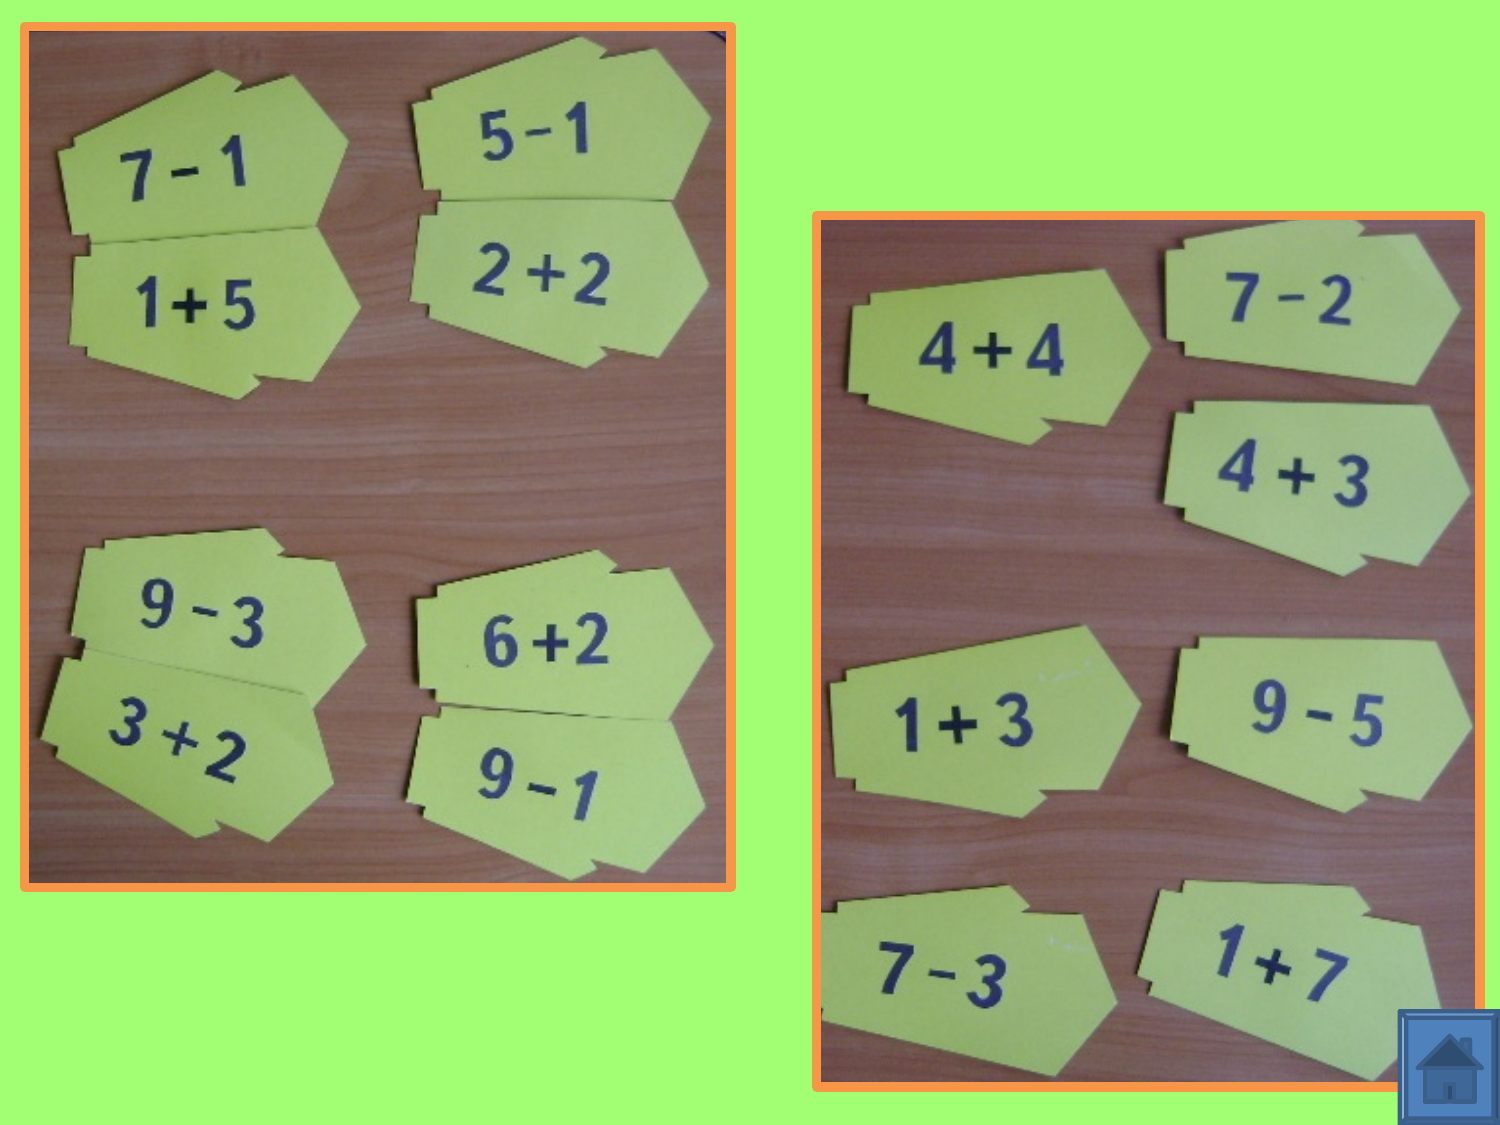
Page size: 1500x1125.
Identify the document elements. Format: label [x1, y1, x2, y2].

picture [29, 30, 727, 883]
text_box [1401, 1011, 1500, 1125]
picture [820, 219, 1476, 1083]
